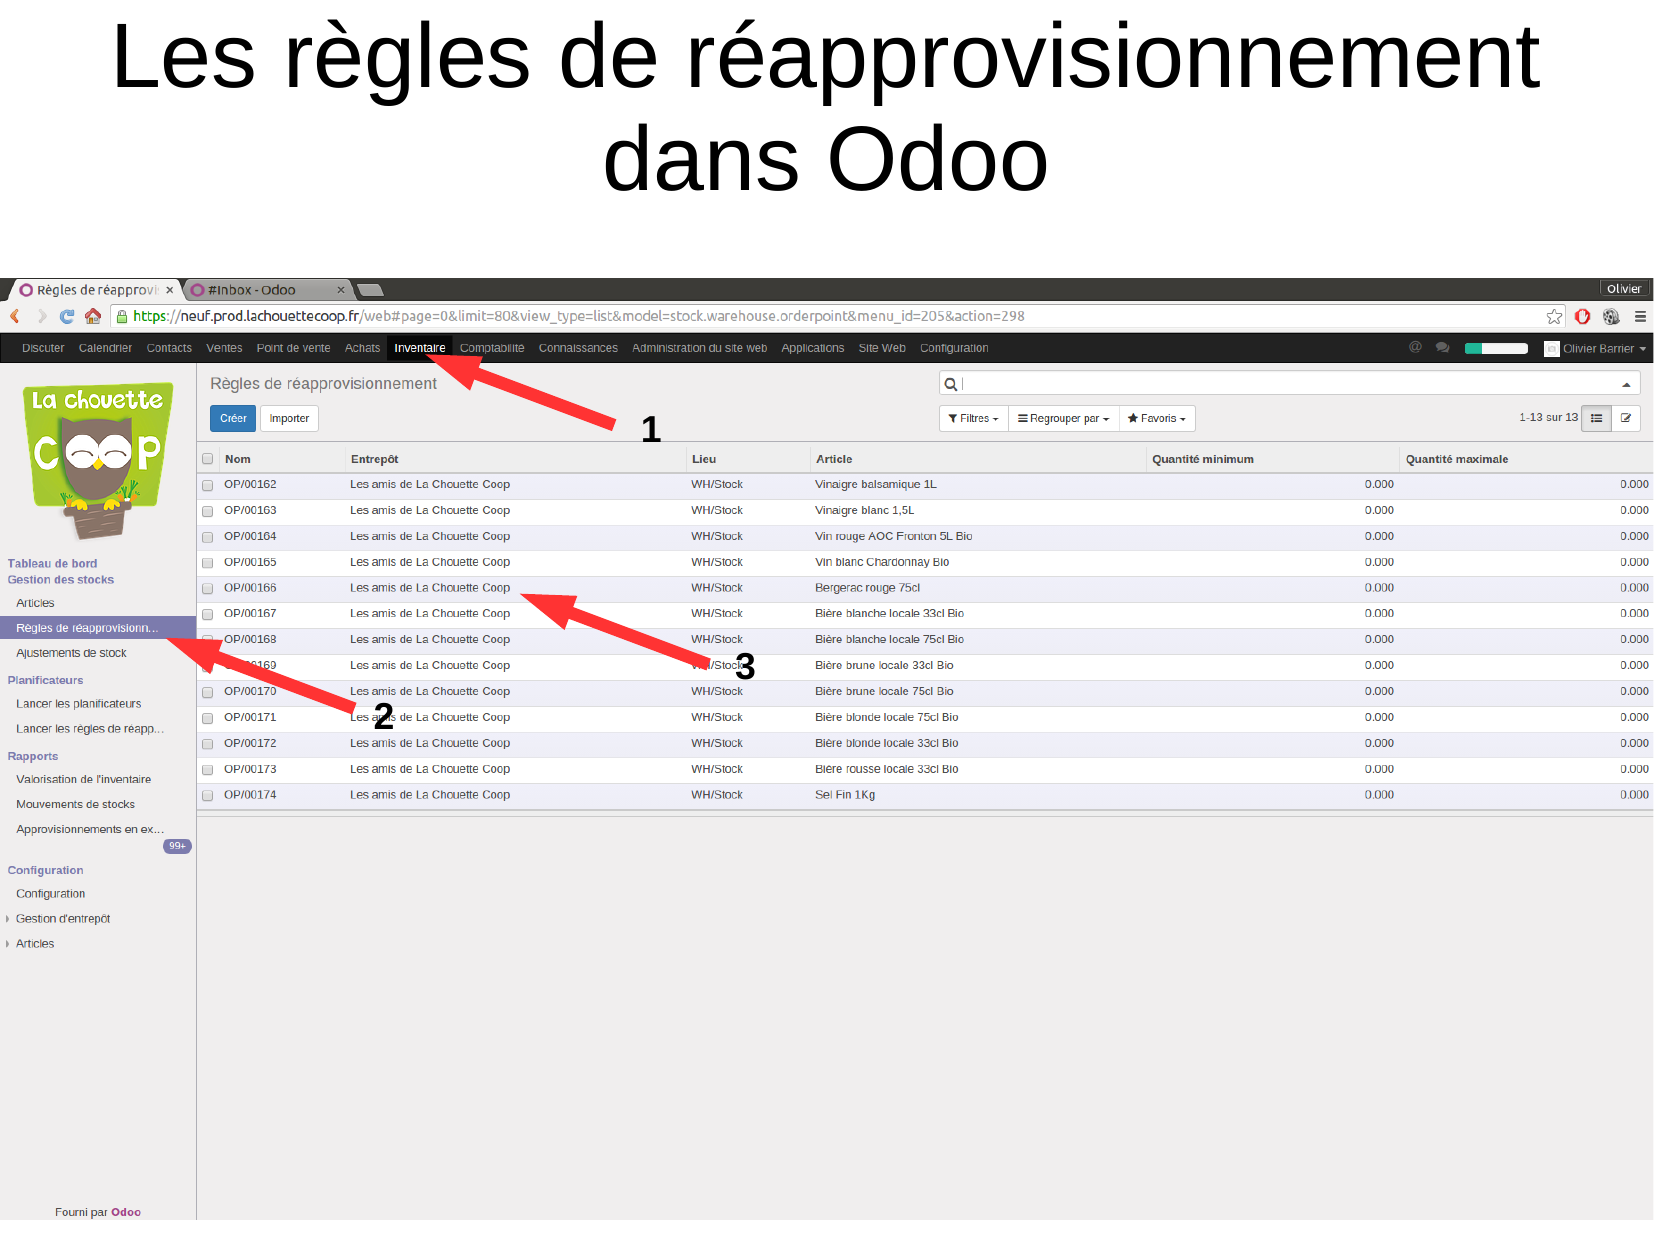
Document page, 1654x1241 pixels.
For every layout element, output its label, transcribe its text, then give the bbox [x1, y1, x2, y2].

title Les règles de réapprovisionnement dans Odoo [82, 4, 1571, 211]
text_box 2 [358, 688, 414, 768]
text_box 3 [720, 637, 775, 695]
picture [0, 278, 1654, 1220]
text_box 1 [625, 401, 681, 459]
